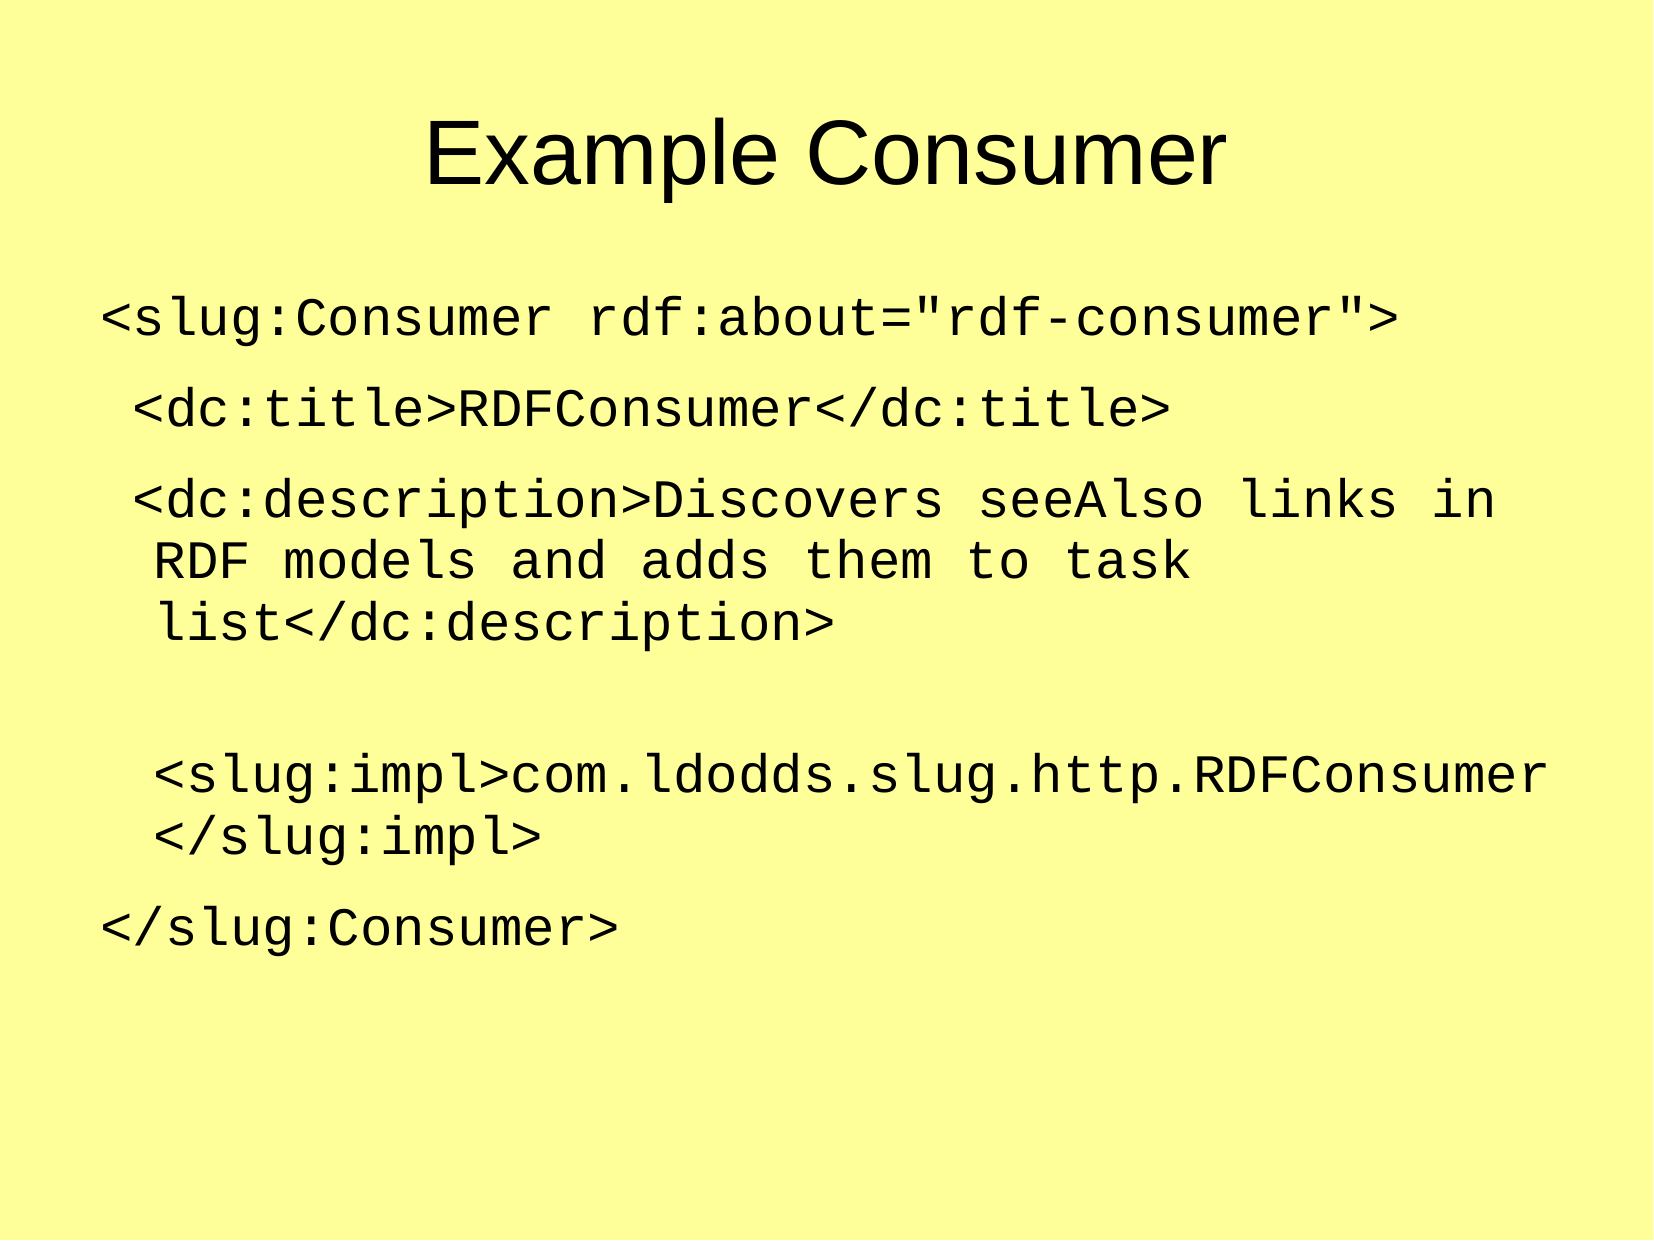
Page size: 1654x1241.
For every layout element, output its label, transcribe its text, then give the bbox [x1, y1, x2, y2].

list <slug:Consumer rdf:about="rdf-consumer"> <dc:title>RDFConsumer</dc:title> <dc:description>Discovers seeAlso links in RDF models and adds them to task list</dc:description> <slug:impl>com.ldodds.slug.http.RDFConsumer</slug:impl> </slug:Consumer> [82, 290, 1571, 1109]
title Example Consumer [82, 49, 1571, 257]
